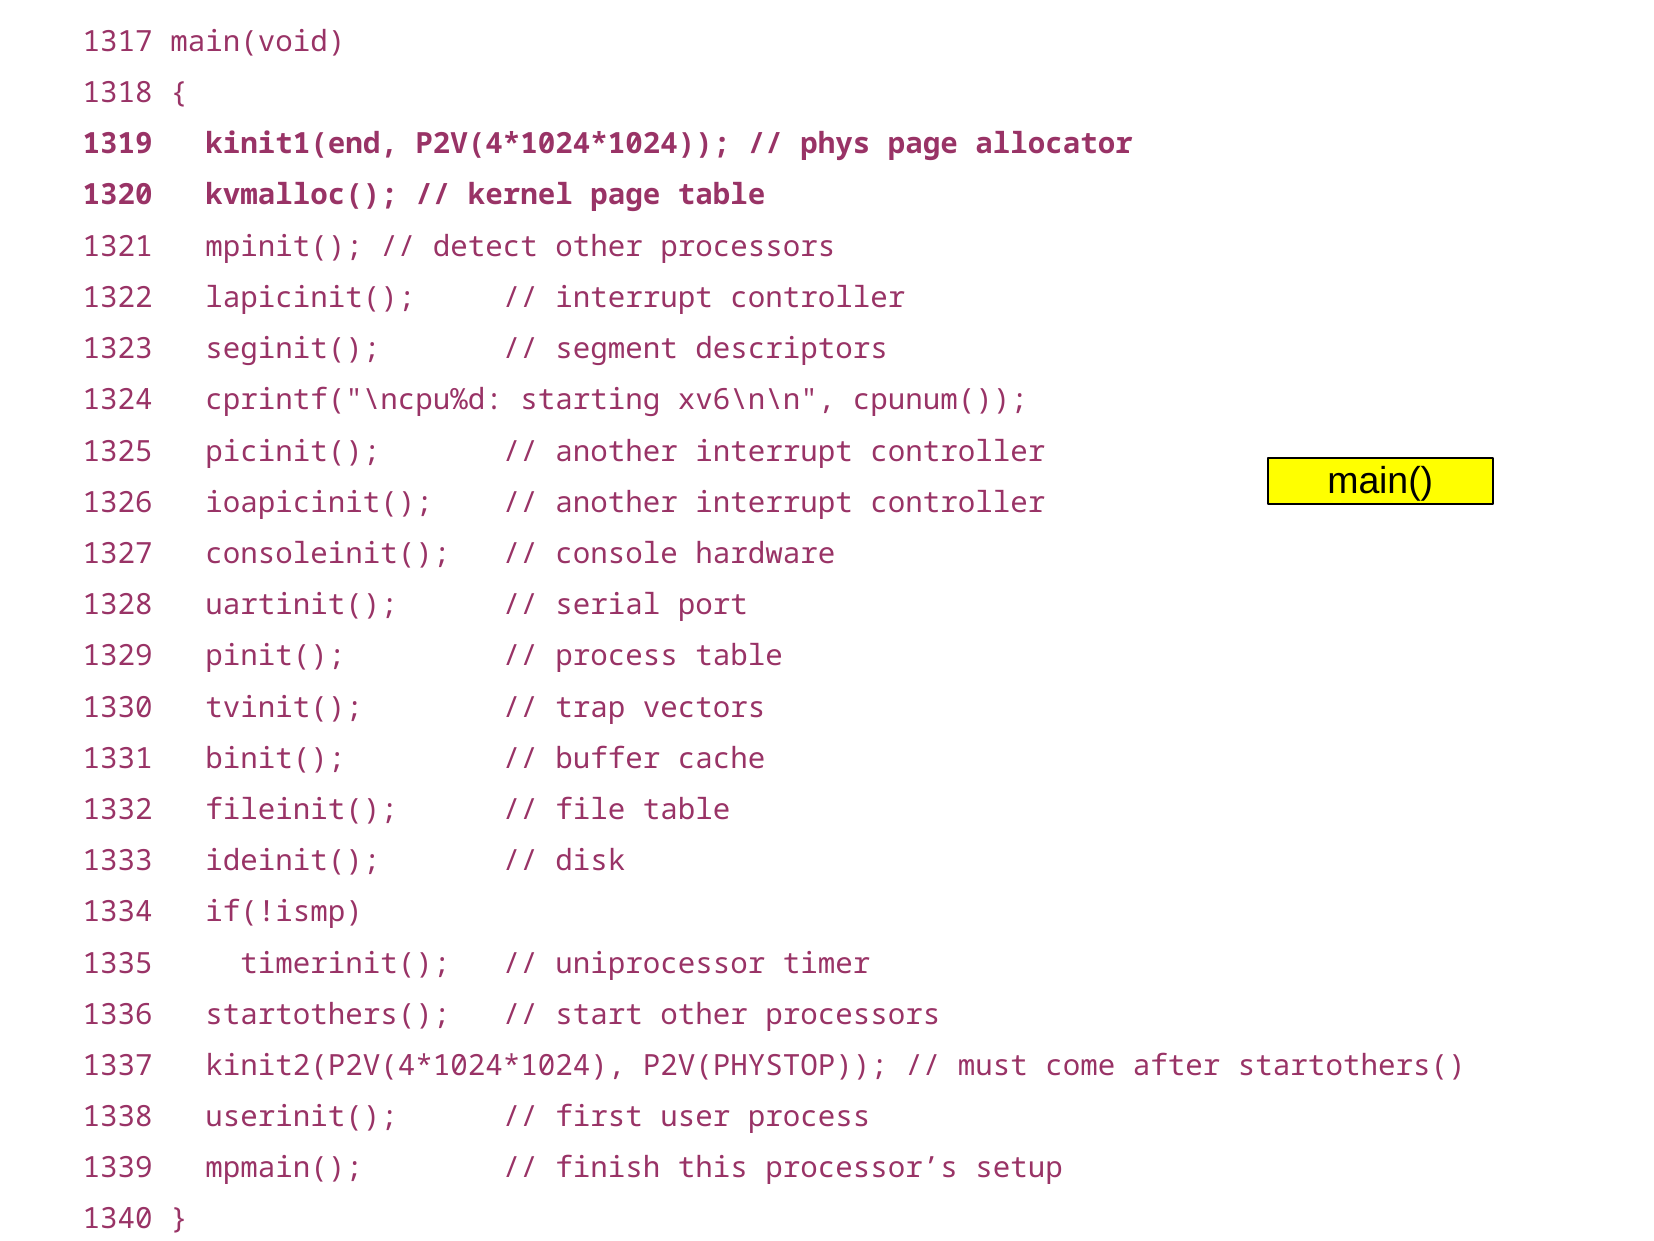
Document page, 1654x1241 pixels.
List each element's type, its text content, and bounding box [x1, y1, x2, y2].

text_box main() [1267, 457, 1493, 504]
list 1317 main(void) 1318 { 1319 kinit1(end, P2V(4*1024*1024)); // phys page allocator 1320 kvmalloc(); // kernel page table 1321 mpinit(); // detect other processors 1322 lapicinit(); // interrupt controller 1323 seginit(); // segment descriptors 1324 cprintf("\ncpu%d: starting xv6\n\n", cpunum()); 1325 picinit(); // another interrupt controller 1326 ioapicinit(); // another interrupt controller 1327 consoleinit(); // console hardware 1328 uartinit(); // serial port 1329 pinit(); // process table 1330 tvinit(); // trap vectors 1331 binit(); // buffer cache 1332 fileinit(); // file table 1333 ideinit(); // disk 1334 if(!ismp) 1335 timerinit(); // uniprocessor timer 1336 startothers(); // start other processors 1337 kinit2(P2V(4*1024*1024), P2V(PHYSTOP)); // must come after startothers() 1338 userinit(); // first user process 1339 mpmain(); // finish this processor’s setup 1340 } [82, 20, 1571, 1238]
